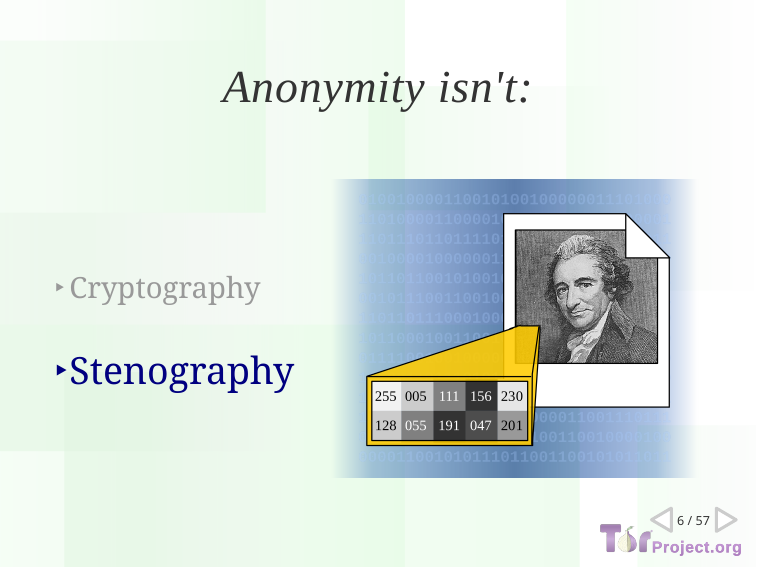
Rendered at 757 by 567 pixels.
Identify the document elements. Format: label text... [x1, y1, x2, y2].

picture [0, 0, 757, 567]
text_box Anonymity isn't: [0, 54, 756, 121]
text_box Cryptography Stenography [39, 181, 357, 482]
